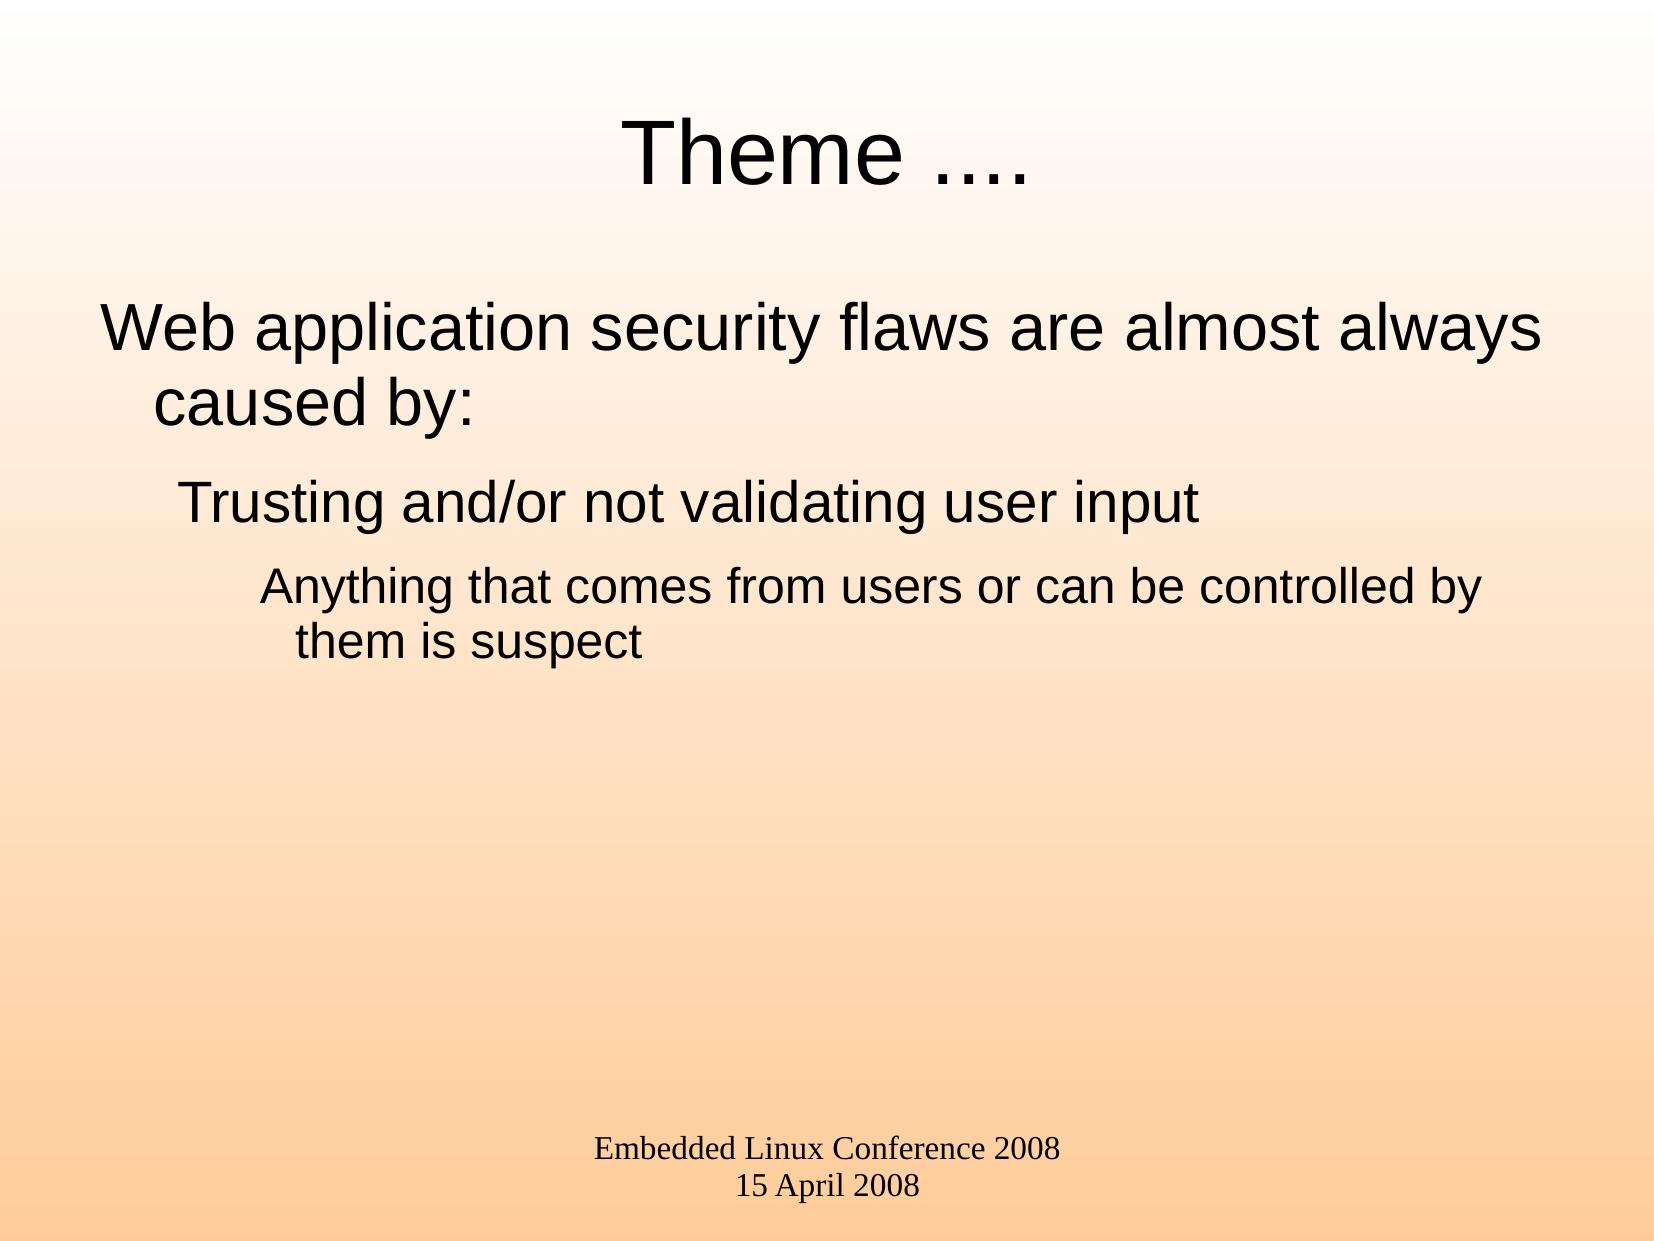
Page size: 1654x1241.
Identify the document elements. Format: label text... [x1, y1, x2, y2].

title Theme .... [82, 56, 1571, 250]
list Web application security flaws are almost always caused by: Trusting and/or not validating user input Anything that comes from users or can be controlled by them is suspect [82, 290, 1571, 897]
